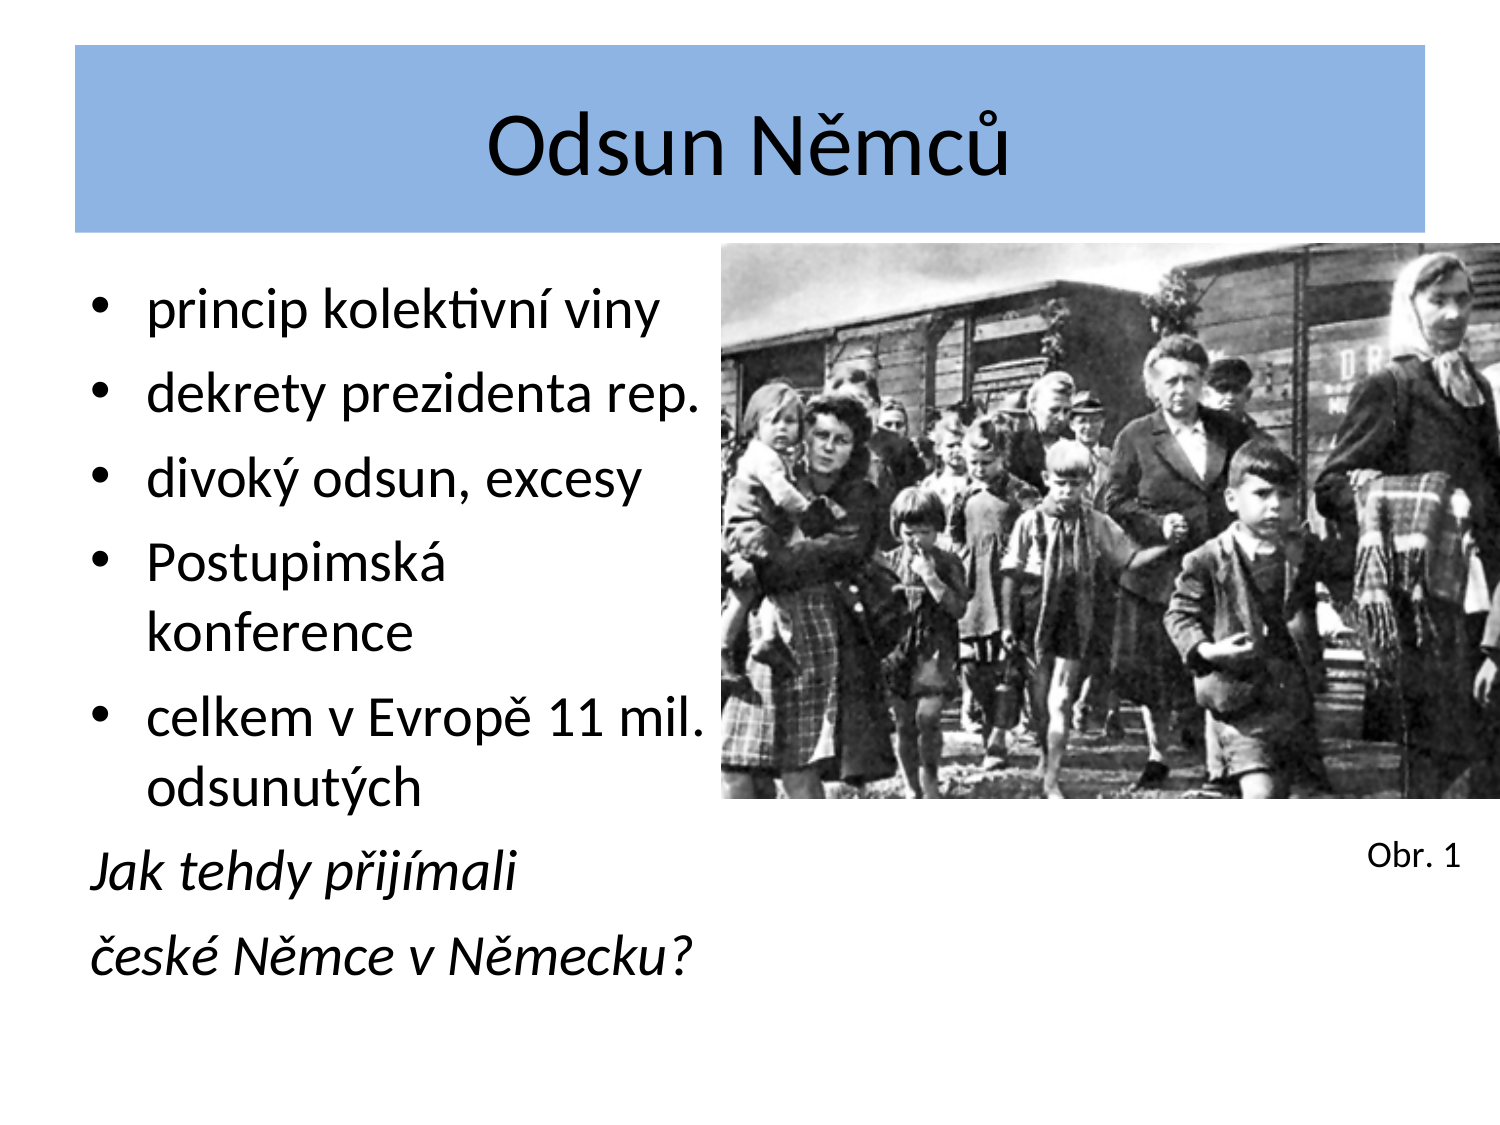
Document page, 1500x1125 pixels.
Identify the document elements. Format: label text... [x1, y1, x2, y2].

list princip kolektivní viny dekrety prezidenta rep. divoký odsun, excesy Postupimská konference celkem v Evropě 11 mil. odsunutých Jak tehdy přijímali české Němce v Německu? [75, 262, 738, 1006]
text_box [721, 243, 1500, 799]
title Odsun Němců [75, 45, 1426, 233]
text_box Obr. 1 [1352, 822, 1500, 883]
